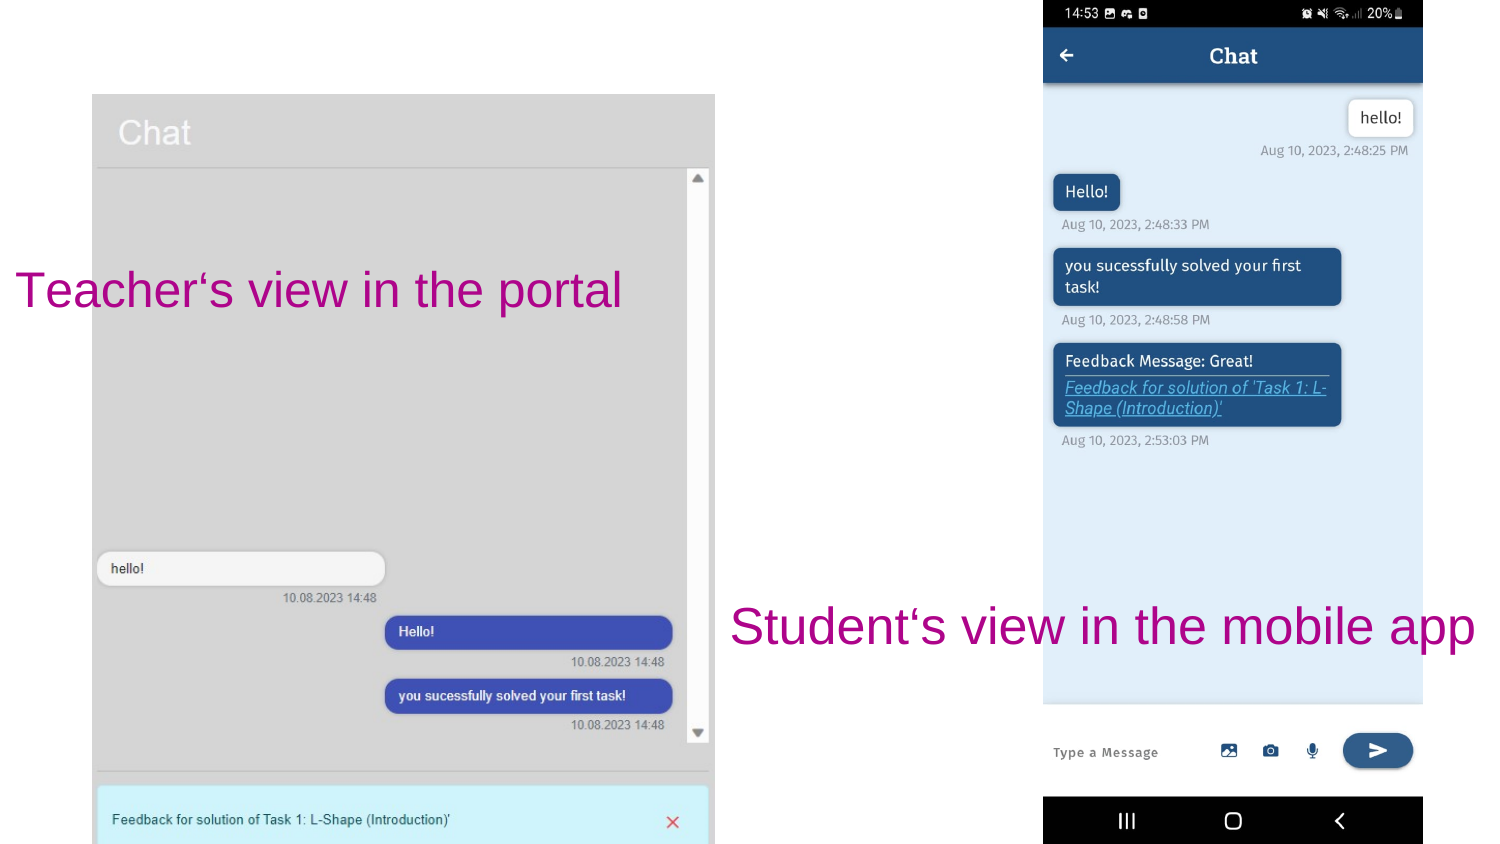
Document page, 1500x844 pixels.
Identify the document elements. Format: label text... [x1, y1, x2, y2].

picture [1043, 672, 1423, 844]
picture [92, 94, 715, 250]
title Student‘s view in the mobile app [714, 577, 1500, 672]
picture [1043, 0, 1423, 577]
picture [92, 326, 715, 844]
text_box Teacher‘s view in the portal [0, 250, 1056, 326]
